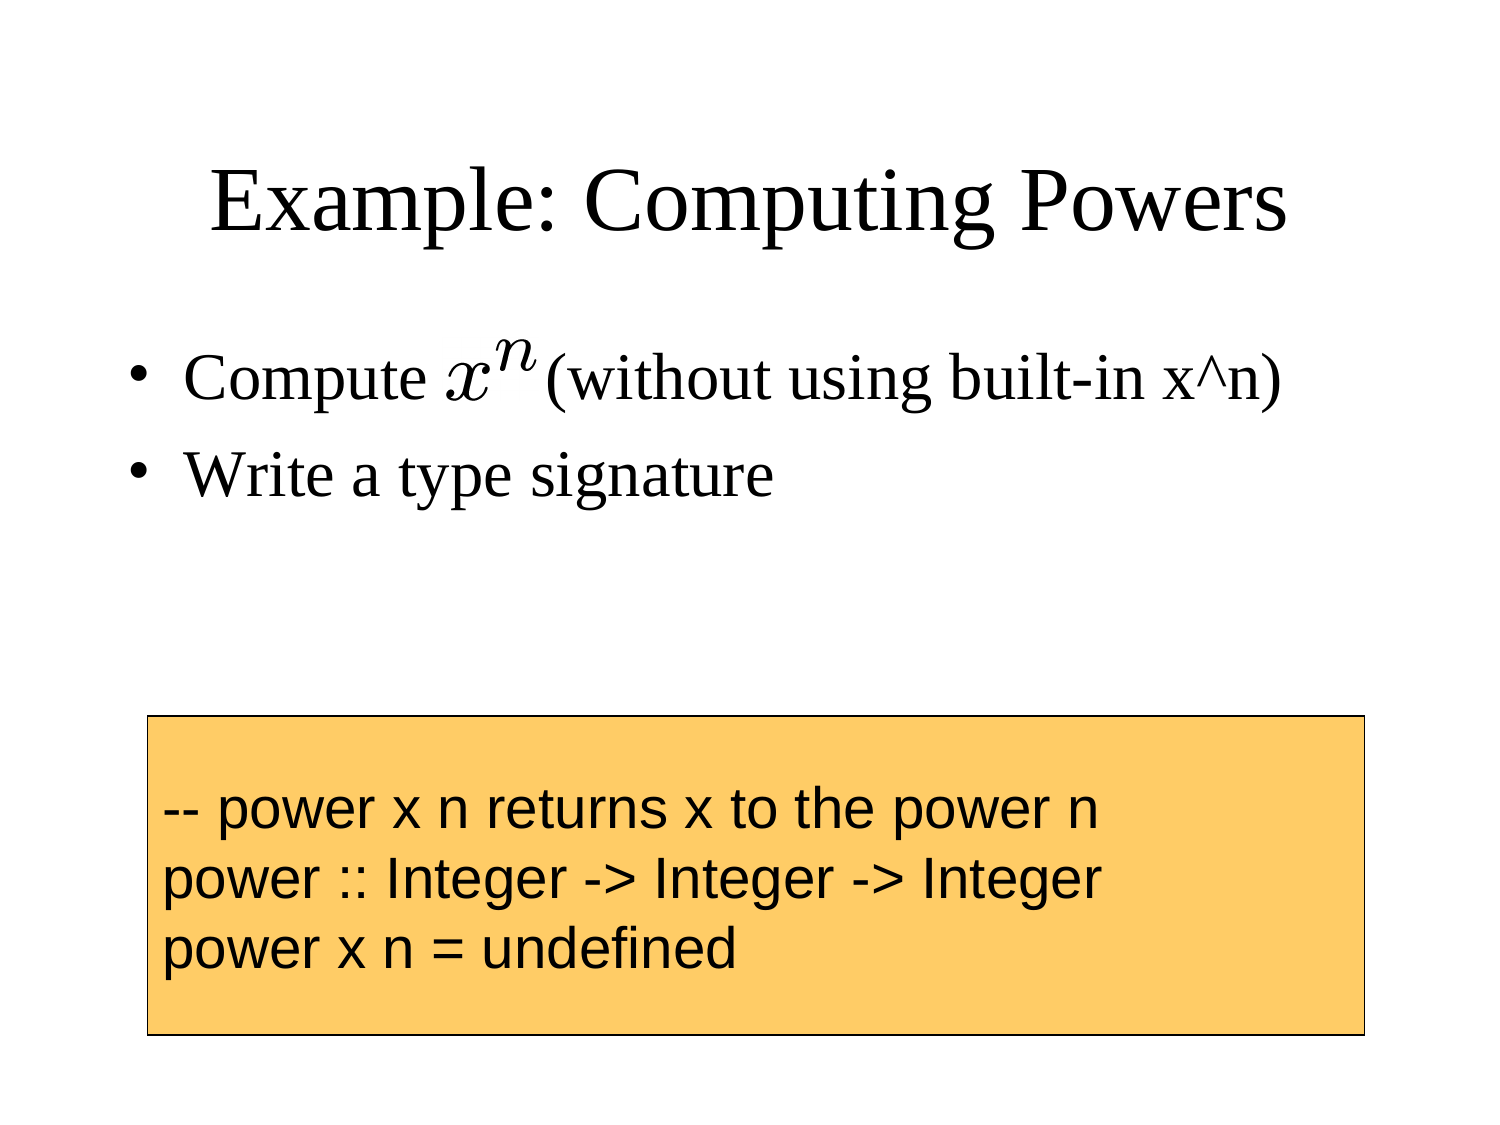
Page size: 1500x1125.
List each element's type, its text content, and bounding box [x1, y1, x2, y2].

list Compute (without using built-in x^n) Write a type signature [112, 324, 1388, 1000]
picture [442, 337, 539, 401]
text_box -- power x n returns x to the power n power :: Integer -> Integer -> Integer power x n = undefined [147, 716, 1365, 1035]
title Example: Computing Powers [112, 99, 1388, 288]
